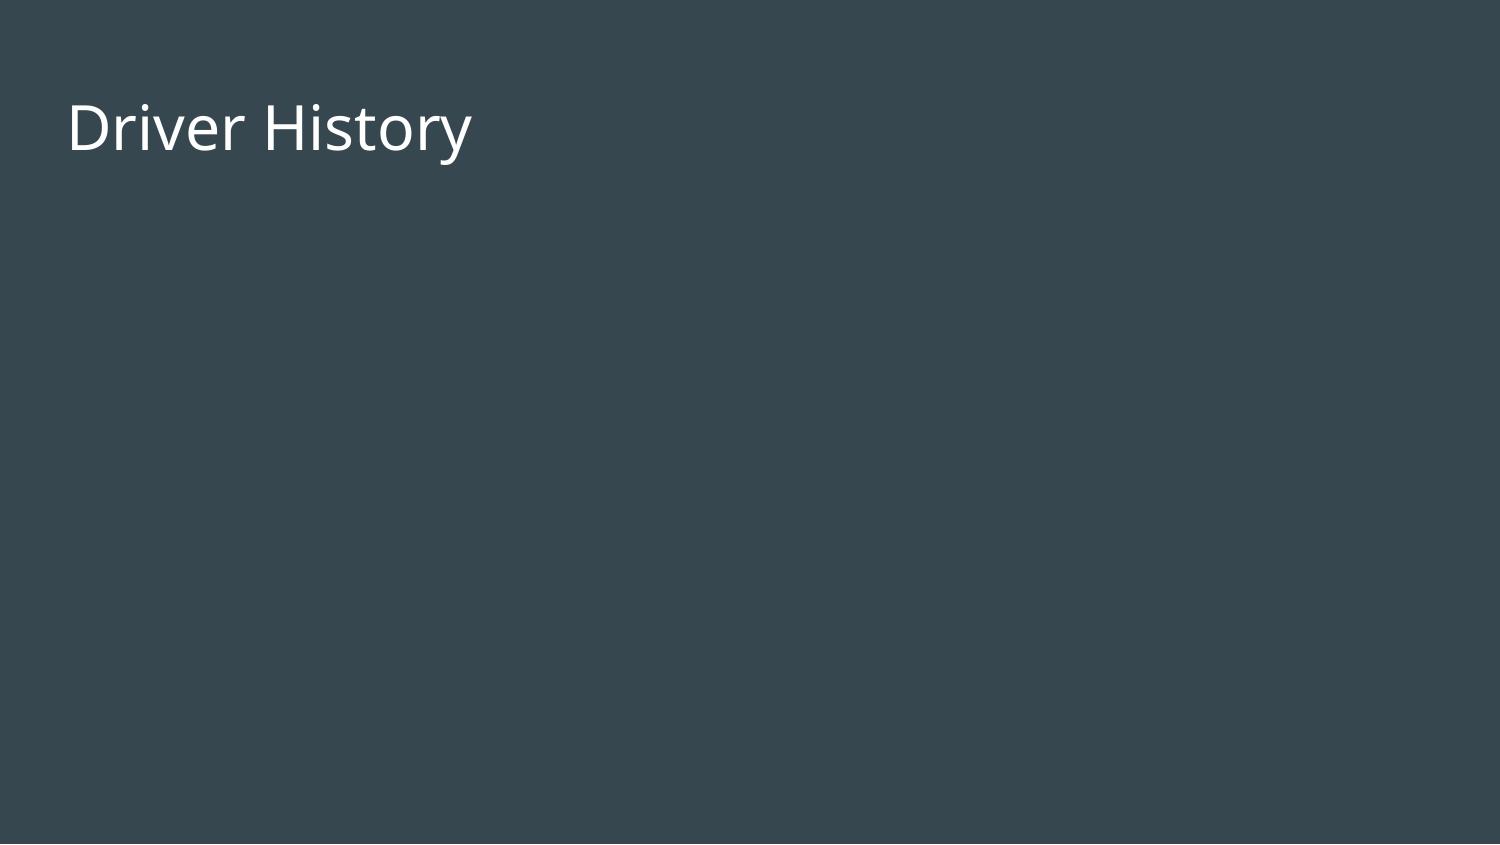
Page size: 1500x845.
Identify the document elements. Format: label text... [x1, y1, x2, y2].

title Driver History [51, 72, 1449, 167]
